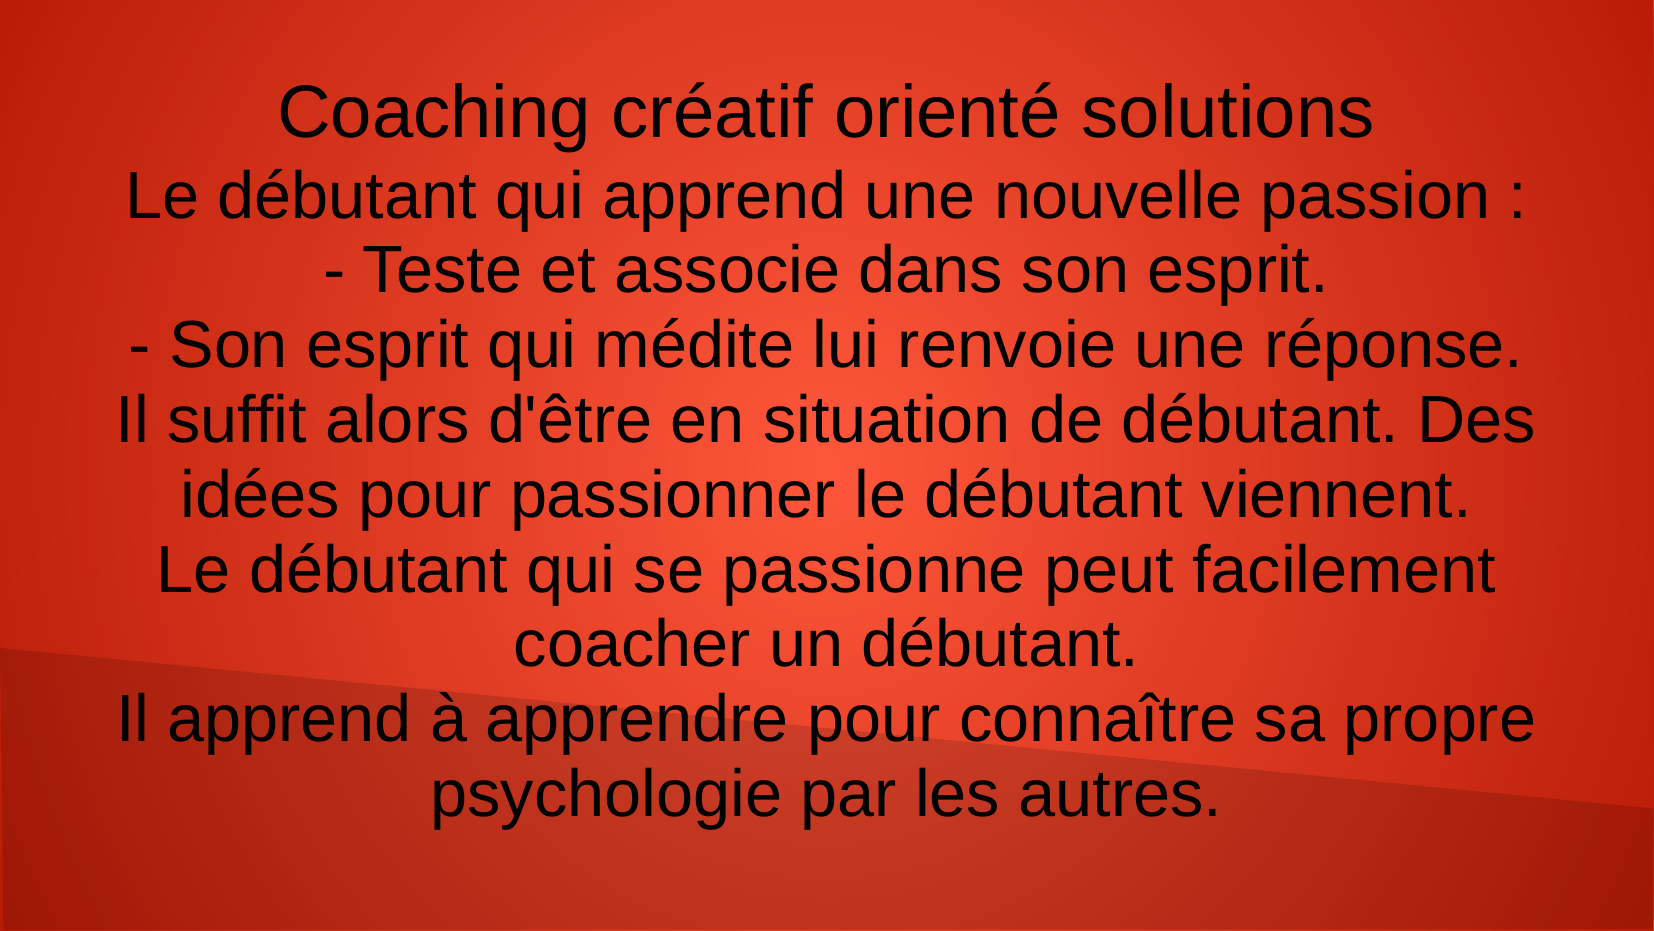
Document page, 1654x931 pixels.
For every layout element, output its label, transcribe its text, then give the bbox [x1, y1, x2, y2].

subtitle Le débutant qui apprend une nouvelle passion : - Teste et associe dans son esprit. - Son esprit qui médite lui renvoie une réponse. Il suffit alors d'être en situation de débutant. Des idées pour passionner le débutant viennent. Le débutant qui se passionne peut facilement coacher un débutant. Il apprend à apprendre pour connaître sa propre psychologie par les autres. [82, 157, 1571, 831]
title Coaching créatif orienté solutions [82, 35, 1571, 157]
